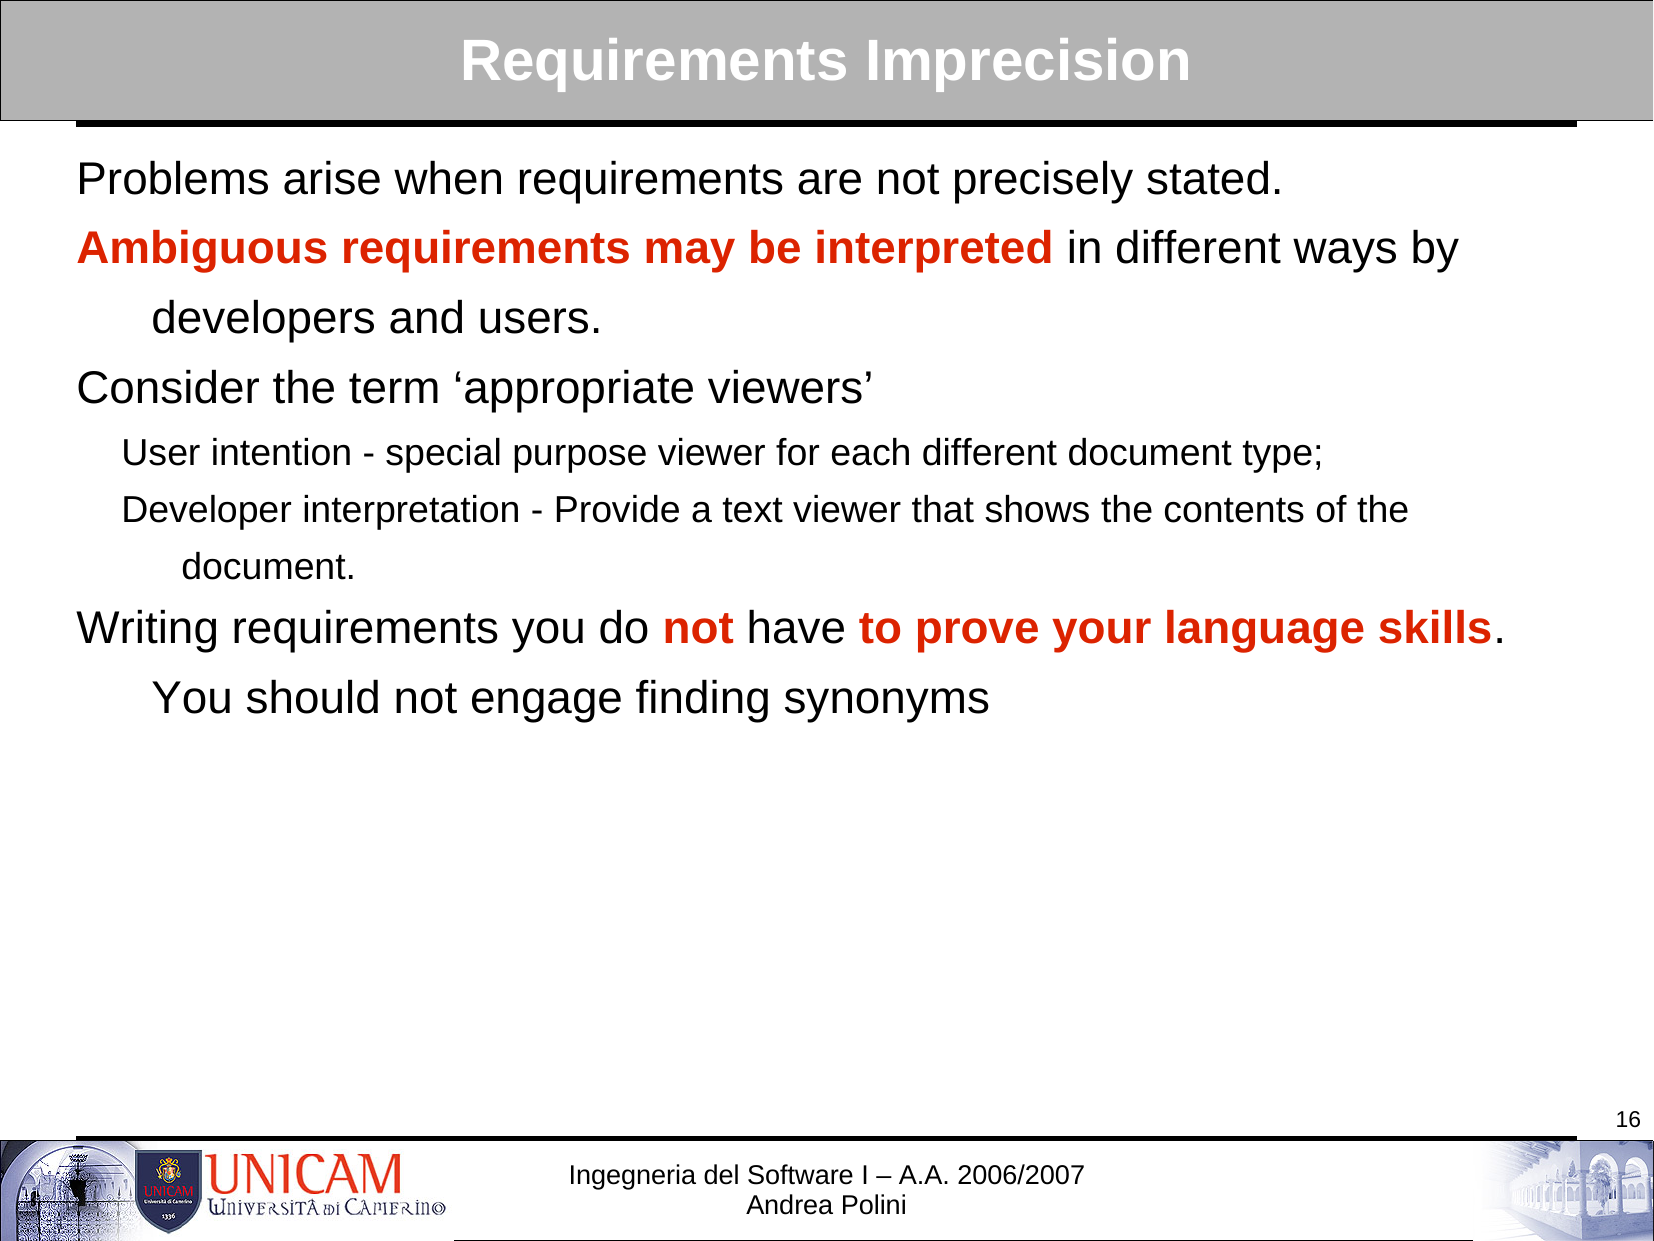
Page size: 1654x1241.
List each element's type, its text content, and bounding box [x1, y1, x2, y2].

list Problems arise when requirements are not precisely stated. Ambiguous requirements may be interpreted in different ways by developers and users. Consider the term ‘appropriate viewers’ User intention - special purpose viewer for each different document type; Developer interpretation - Provide a text viewer that shows the contents of the document. Writing requirements you do not have to prove your language skills. You should not engage finding synonyms [76, 152, 1577, 887]
picture [1473, 1141, 1654, 1241]
title Requirements Imprecision [0, 0, 1653, 121]
picture [0, 1141, 454, 1241]
